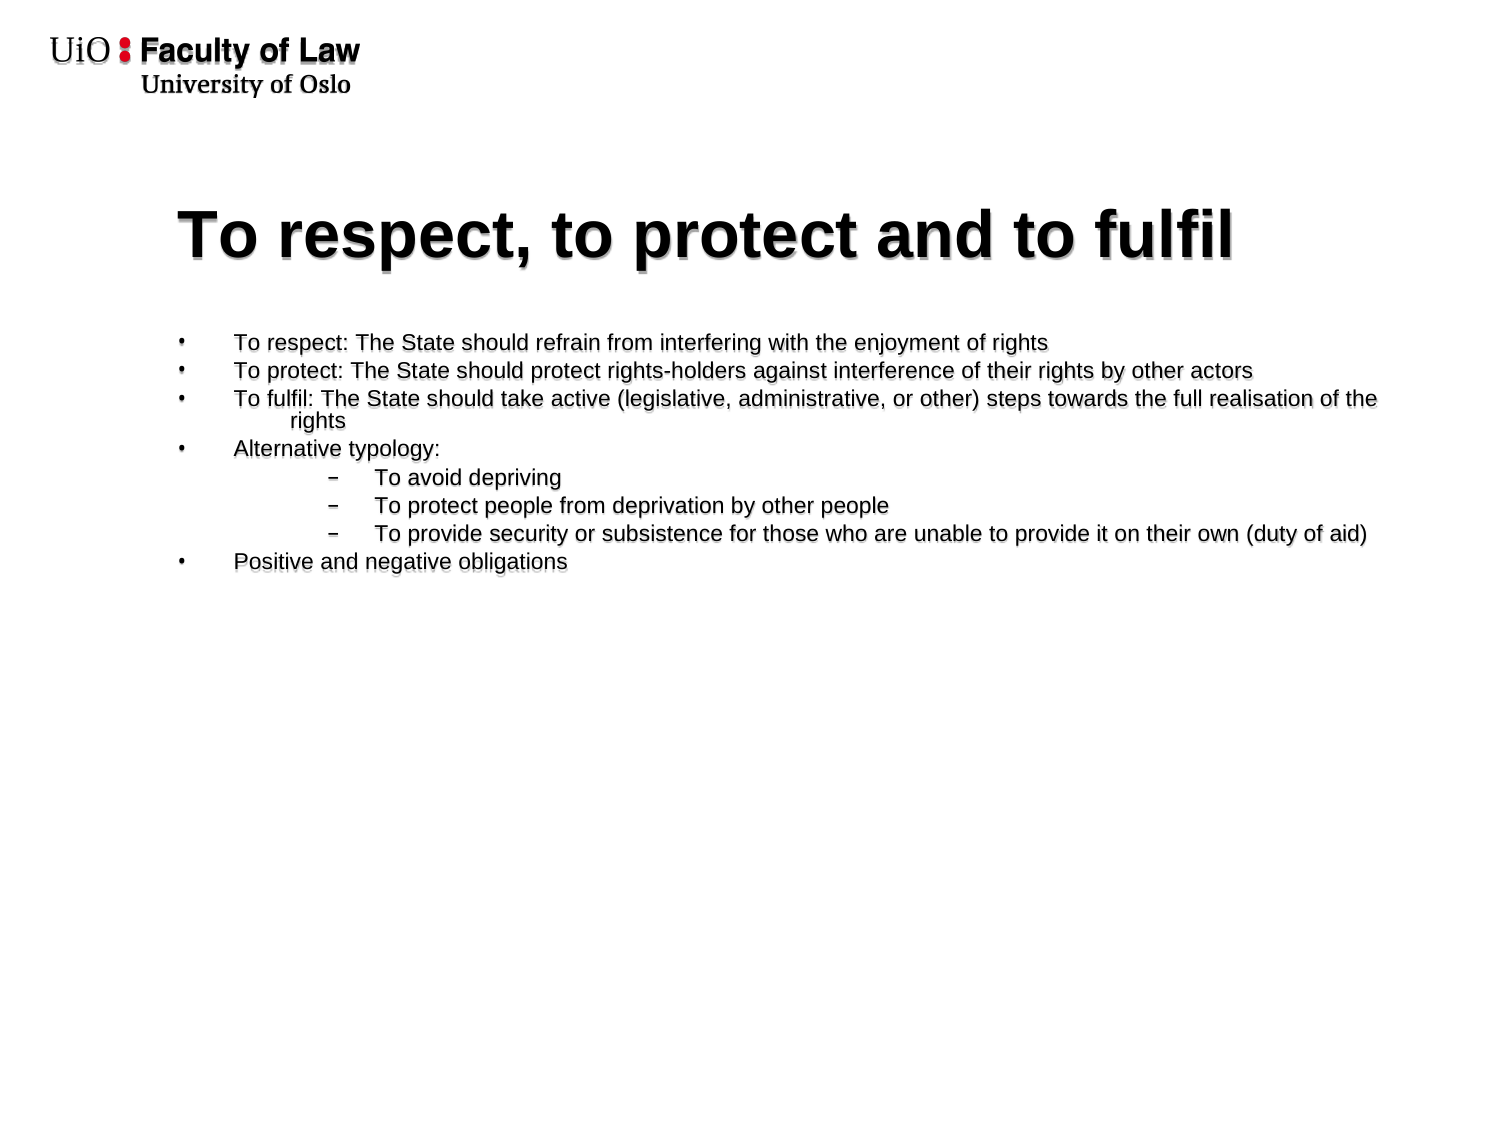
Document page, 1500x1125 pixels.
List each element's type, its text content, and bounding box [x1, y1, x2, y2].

title To respect, to protect and to fulfil [162, 137, 1426, 324]
list To respect: The State should refrain from interfering with the enjoyment of rights To protect: The State should protect rights-holders against interference of their rights by other actors To fulfil: The State should take active (legislative, administrative, or other) steps towards the full realisation of the rights Alternative typology: To avoid depriving To protect people from deprivation by other people To provide security or subsistence for those who are unable to provide it on their own (duty of aid) Positive and negative obligations [162, 324, 1426, 1000]
